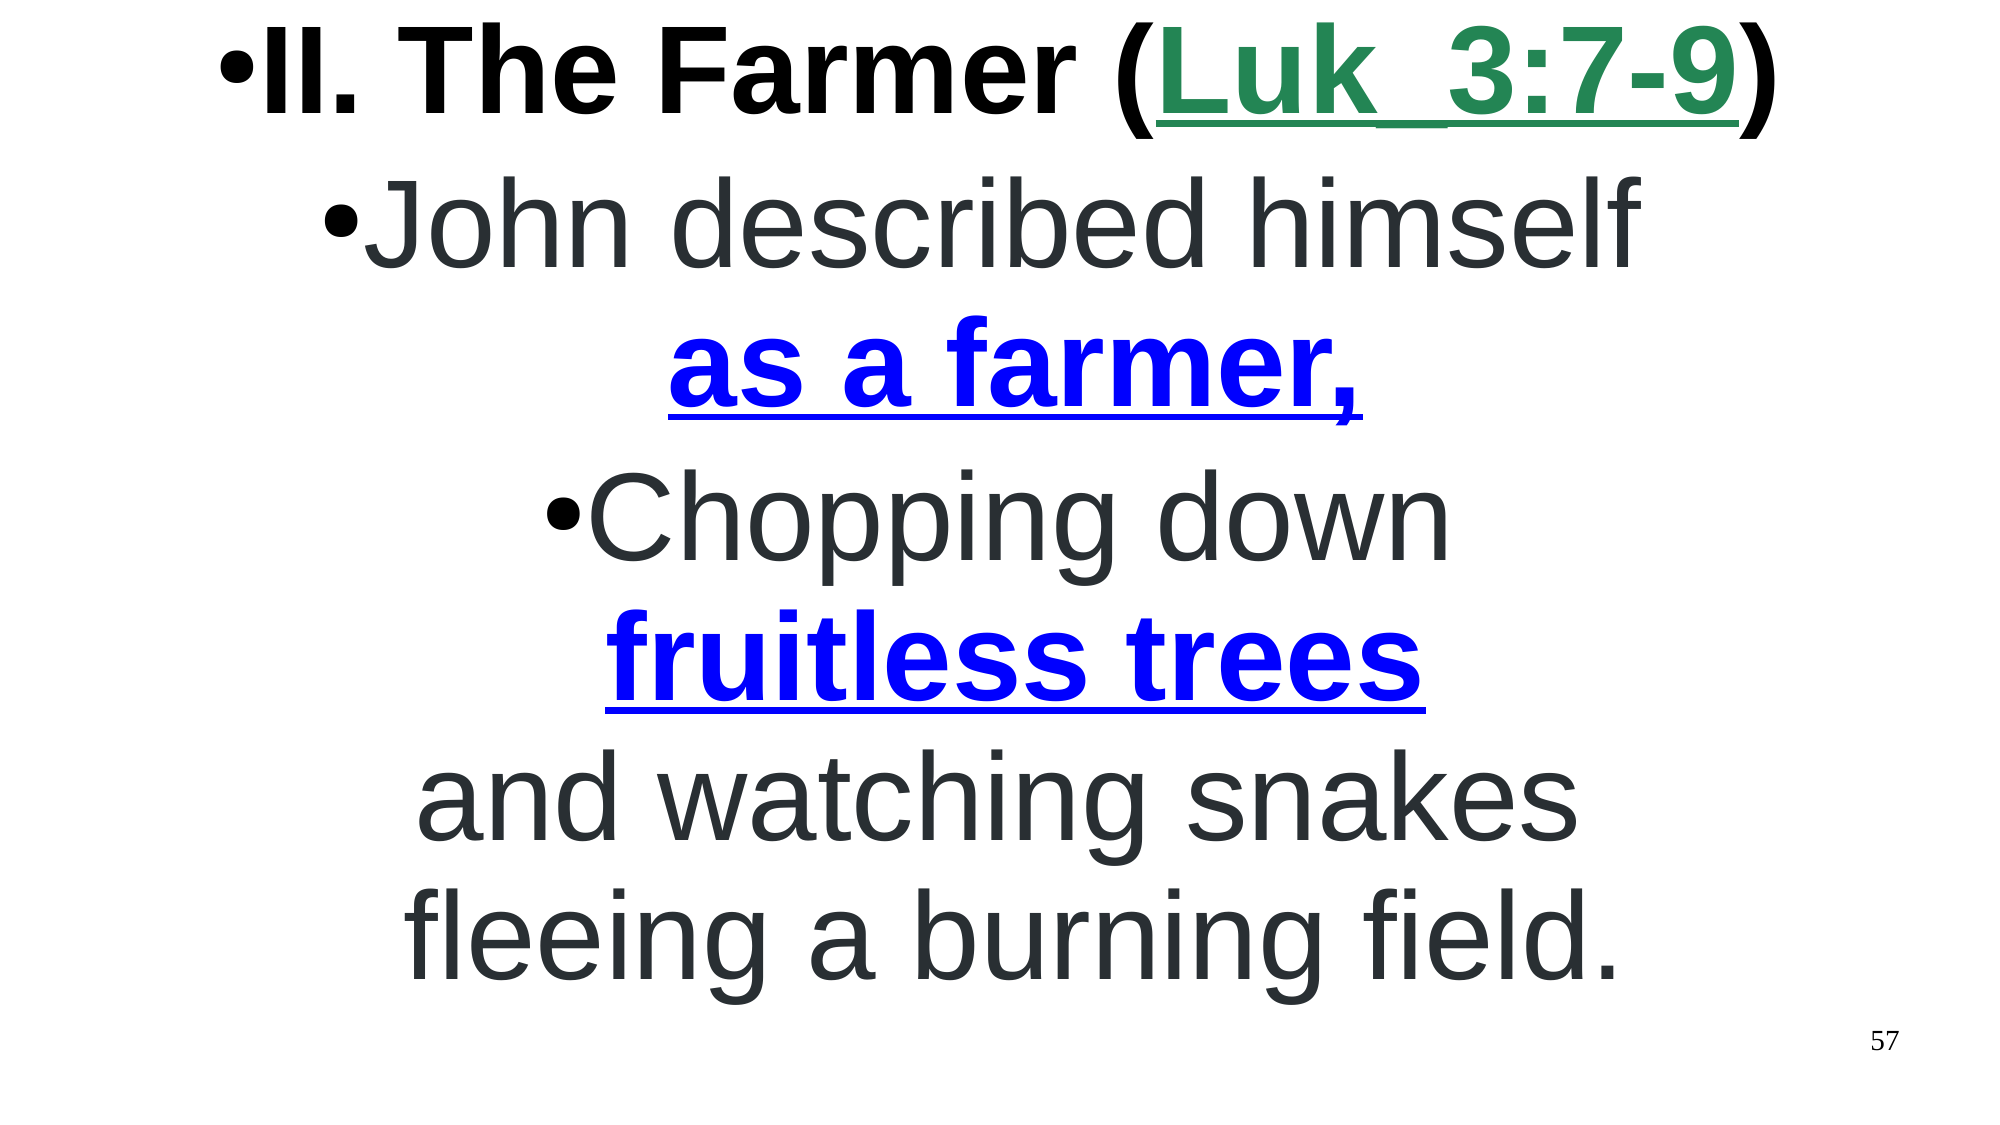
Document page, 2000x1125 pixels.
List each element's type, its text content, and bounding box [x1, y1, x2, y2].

list II. The Farmer (Luk_3:7-9) John described himself as a farmer, Chopping down fruitless trees and watching snakes fleeing a burning field. [0, 0, 1996, 1123]
